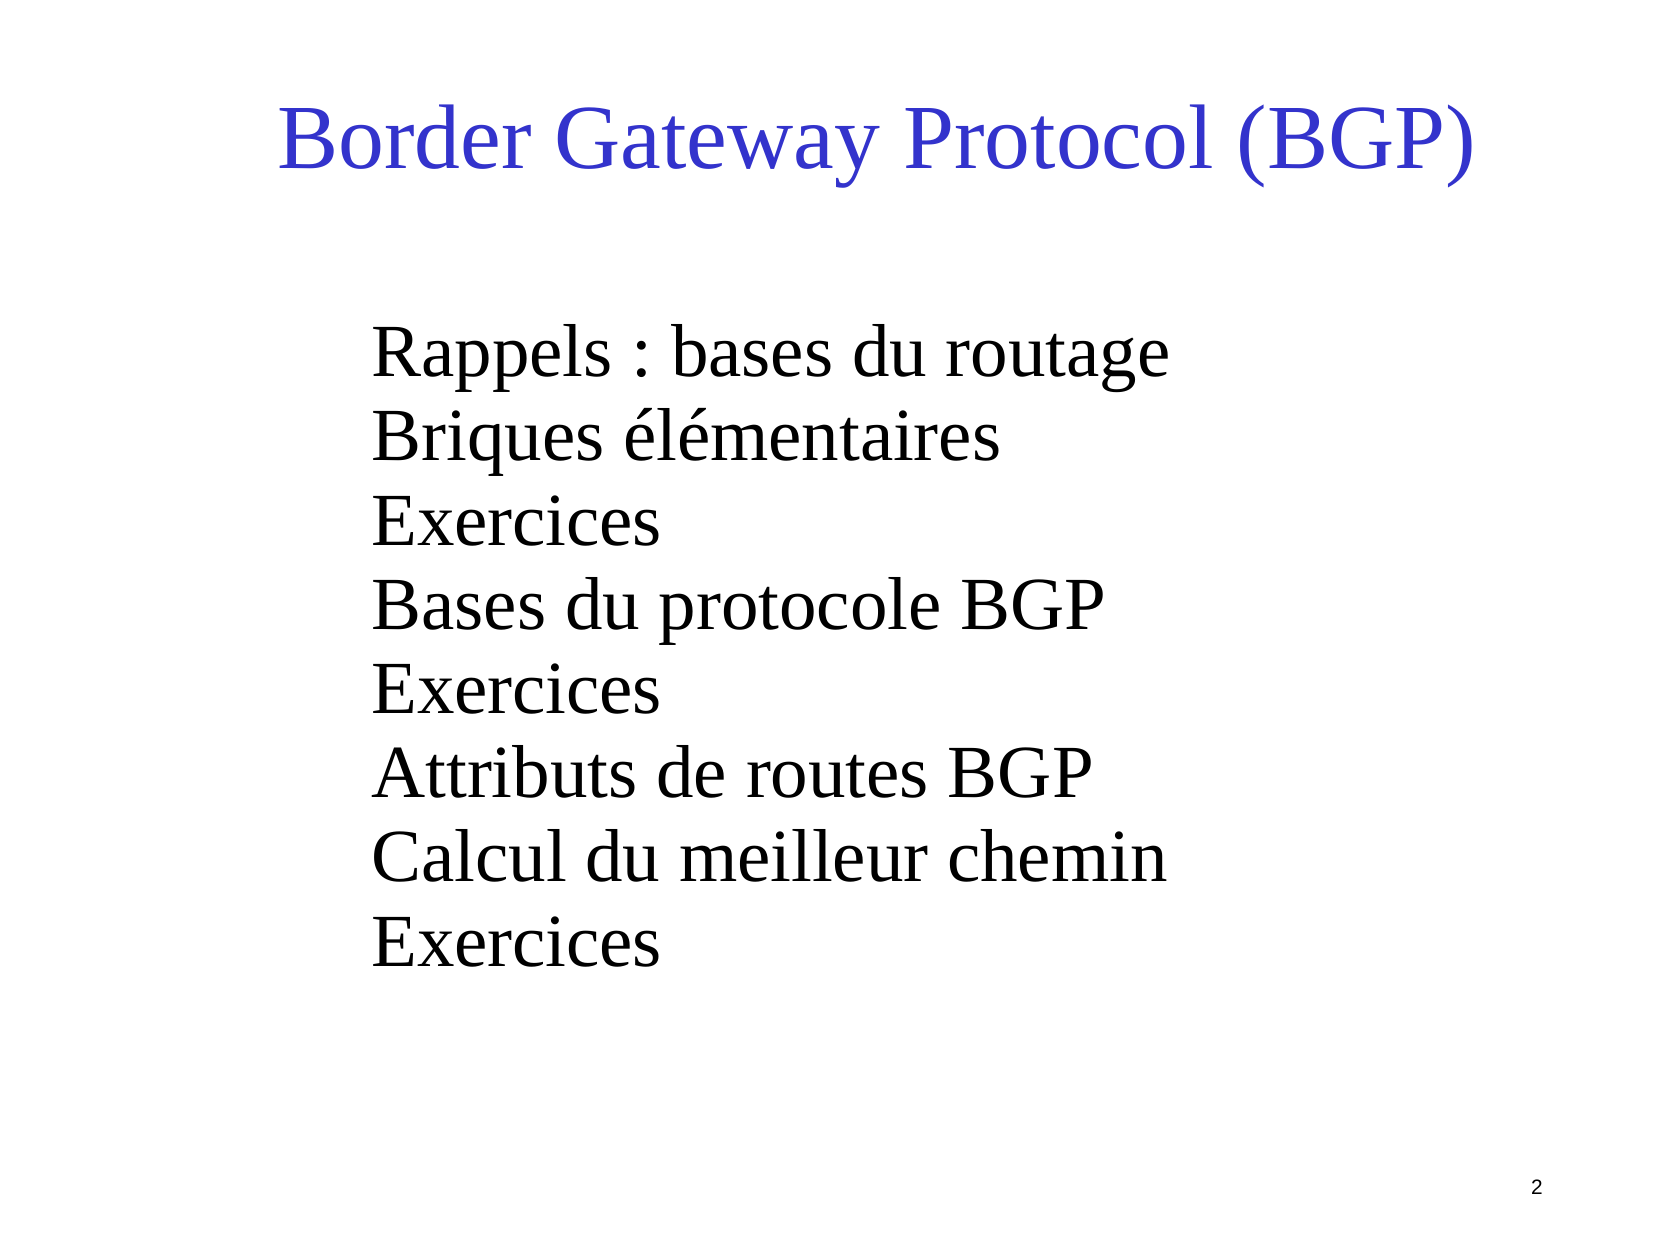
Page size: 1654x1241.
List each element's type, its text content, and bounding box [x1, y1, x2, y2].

title Border Gateway Protocol (BGP) [130, 39, 1648, 247]
list Rappels : bases du routage Briques élémentaires Exercices Bases du protocole BGP Exercices Attributs de routes BGP Calcul du meilleur chemin Exercices [82, 234, 1570, 1070]
